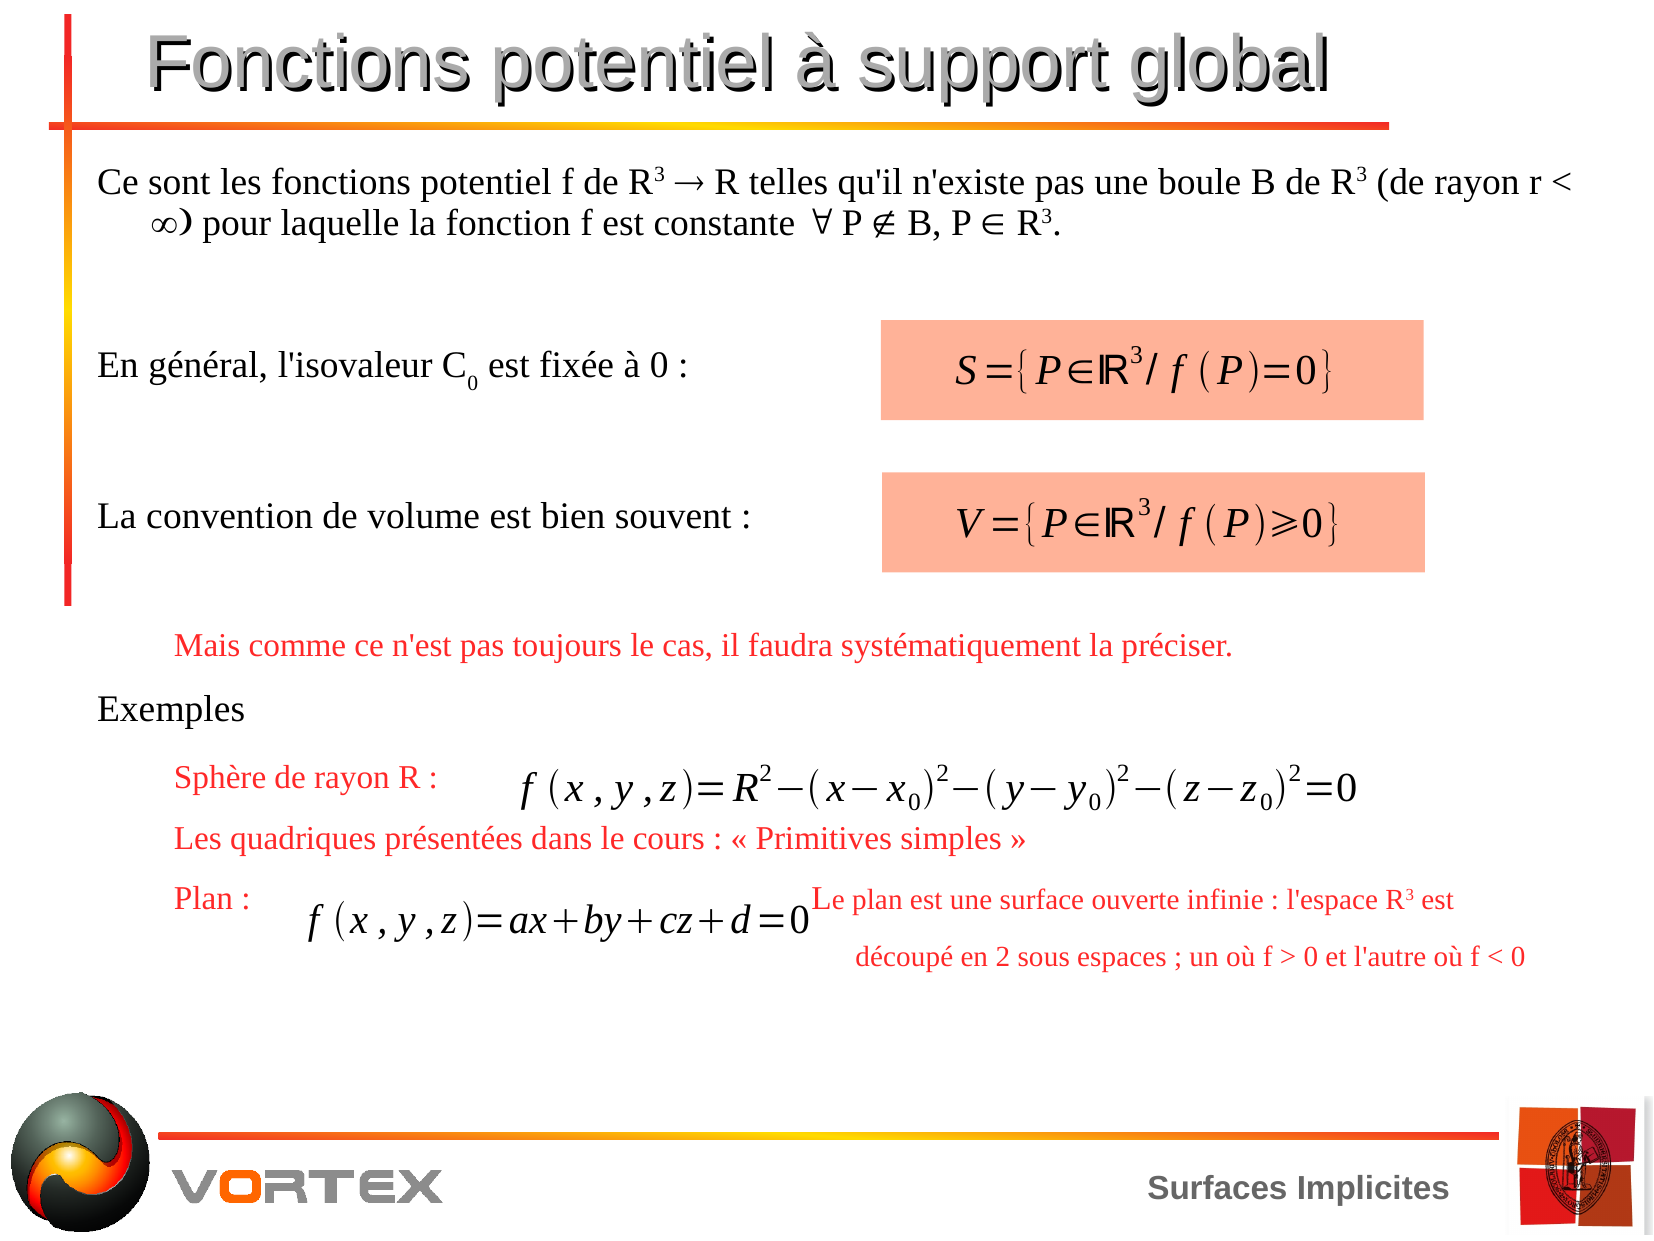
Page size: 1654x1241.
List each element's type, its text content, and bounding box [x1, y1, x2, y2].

picture [1505, 1096, 1653, 1235]
chart [946, 340, 1343, 397]
list Ce sont les fonctions potentiel f de R3  R telles qu'il n'existe pas une boule B de R3 (de rayon r < ) pour laquelle la fonction f est constante  P  B, P  R3. En général, l'isovaleur C0 est fixée à 0 : La convention de volume est bien souvent : Mais comme ce n'est pas toujours le cas, il faudra systématiquement la préciser. Exemples Sphère de rayon R : Les quadriques présentées dans le cours : « Primitives simples » Plan : Le plan est une surface ouverte infinie : l'espace R3 est découpé en 2 sous espaces ; un où f > 0 et l'autre où f < 0 [79, 160, 1588, 1103]
chart [292, 897, 817, 945]
chart [947, 492, 1350, 549]
text_box [882, 472, 1425, 573]
title Fonctions potentiel à support global [82, 4, 1392, 120]
chart [504, 758, 1365, 817]
text_box [880, 320, 1424, 421]
picture [11, 1092, 443, 1232]
